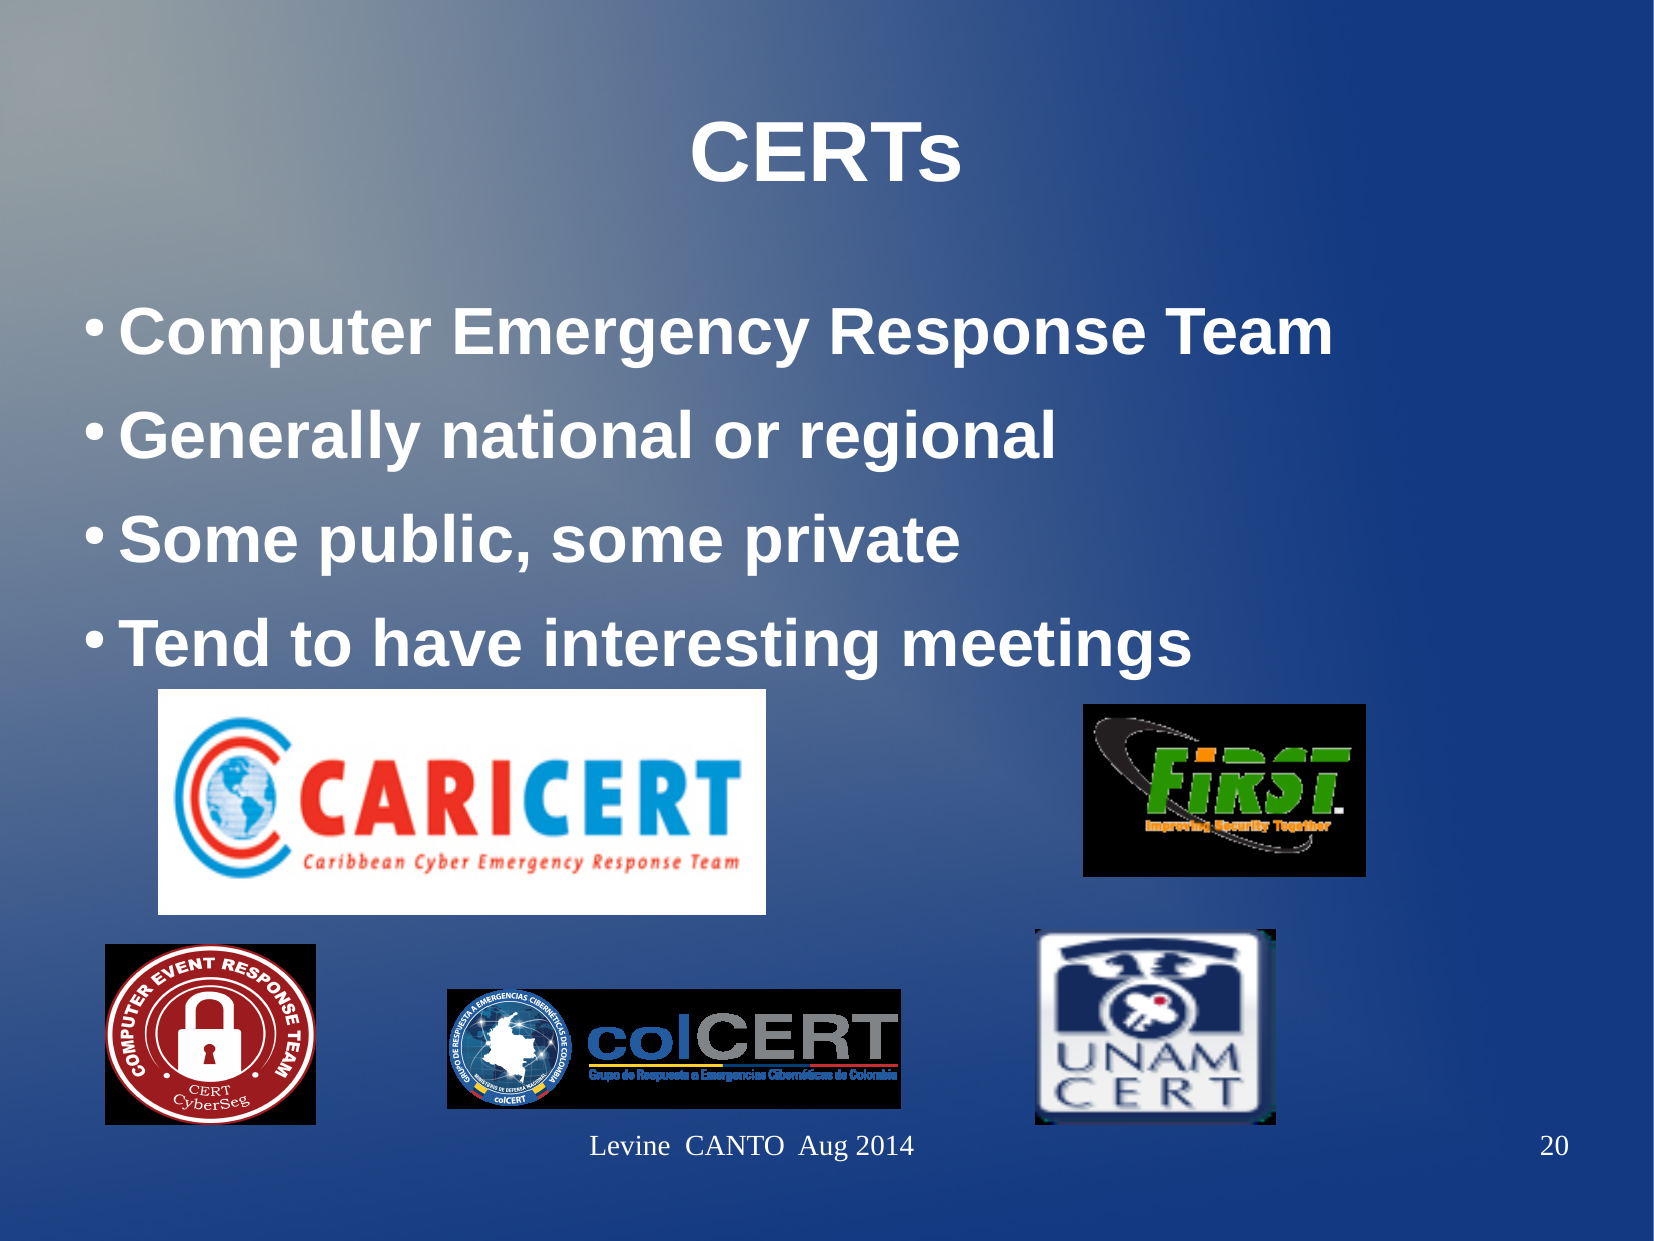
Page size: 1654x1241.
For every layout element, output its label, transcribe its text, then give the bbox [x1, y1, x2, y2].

list Computer Emergency Response Team Generally national or regional Some public, some private Tend to have interesting meetings [82, 290, 1571, 1109]
picture [0, 0, 1654, 1241]
title CERTs [82, 49, 1571, 257]
